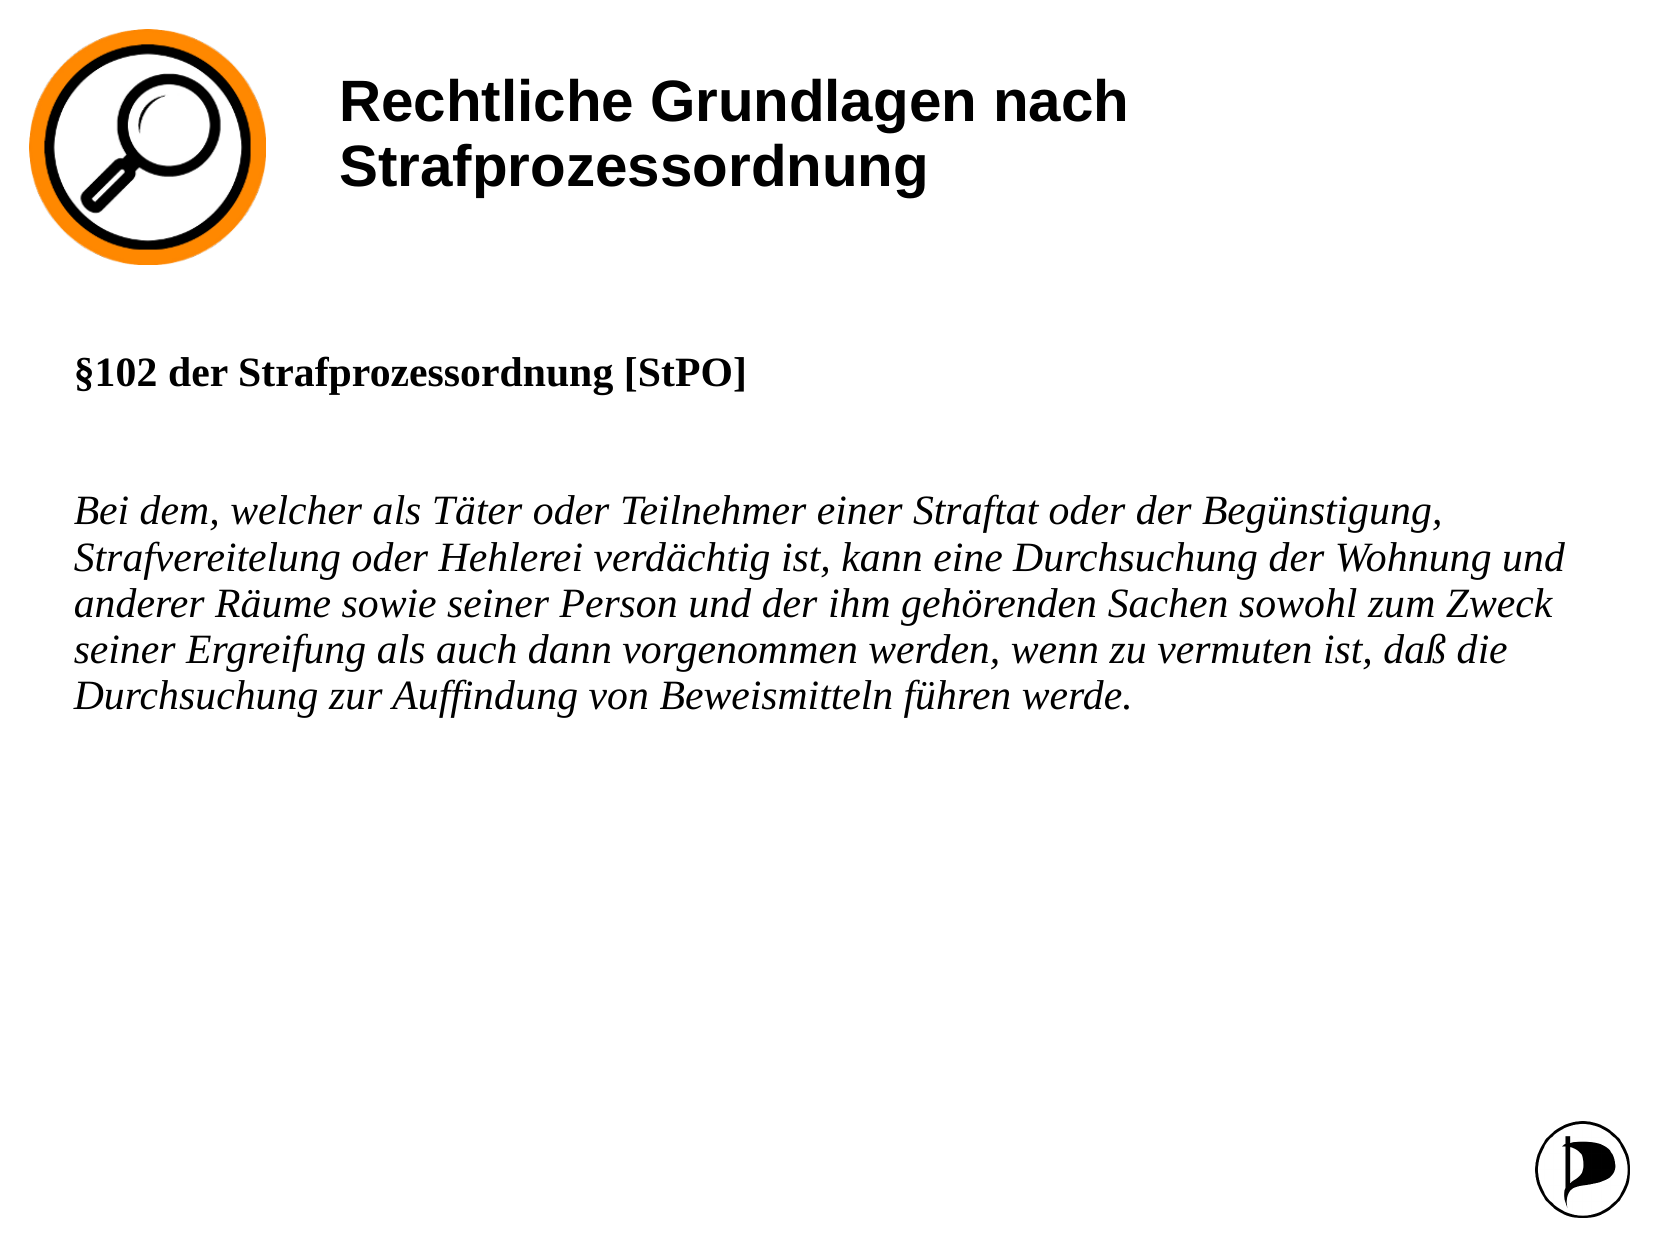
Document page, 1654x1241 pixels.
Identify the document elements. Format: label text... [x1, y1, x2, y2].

text_box Rechtliche Grundlagen nach Strafprozessordnung [324, 61, 1654, 207]
picture [1535, 1121, 1630, 1218]
text_box §102 der Strafprozessordnung [StPO] Bei dem, welcher als Täter oder Teilnehmer einer Straftat oder der Begünstigung, Strafvereitelung oder Hehlerei verdächtig ist, kann eine Durchsuchung der Wohnung und anderer Räume sowie seiner Person und der ihm gehörenden Sachen sowohl zum Zweck seiner Ergreifung als auch dann vorgenommen werden, wenn zu vermuten ist, daß die Durchsuchung zur Auffindung von Beweismitteln führen werde. [59, 295, 1595, 913]
picture [29, 29, 266, 265]
